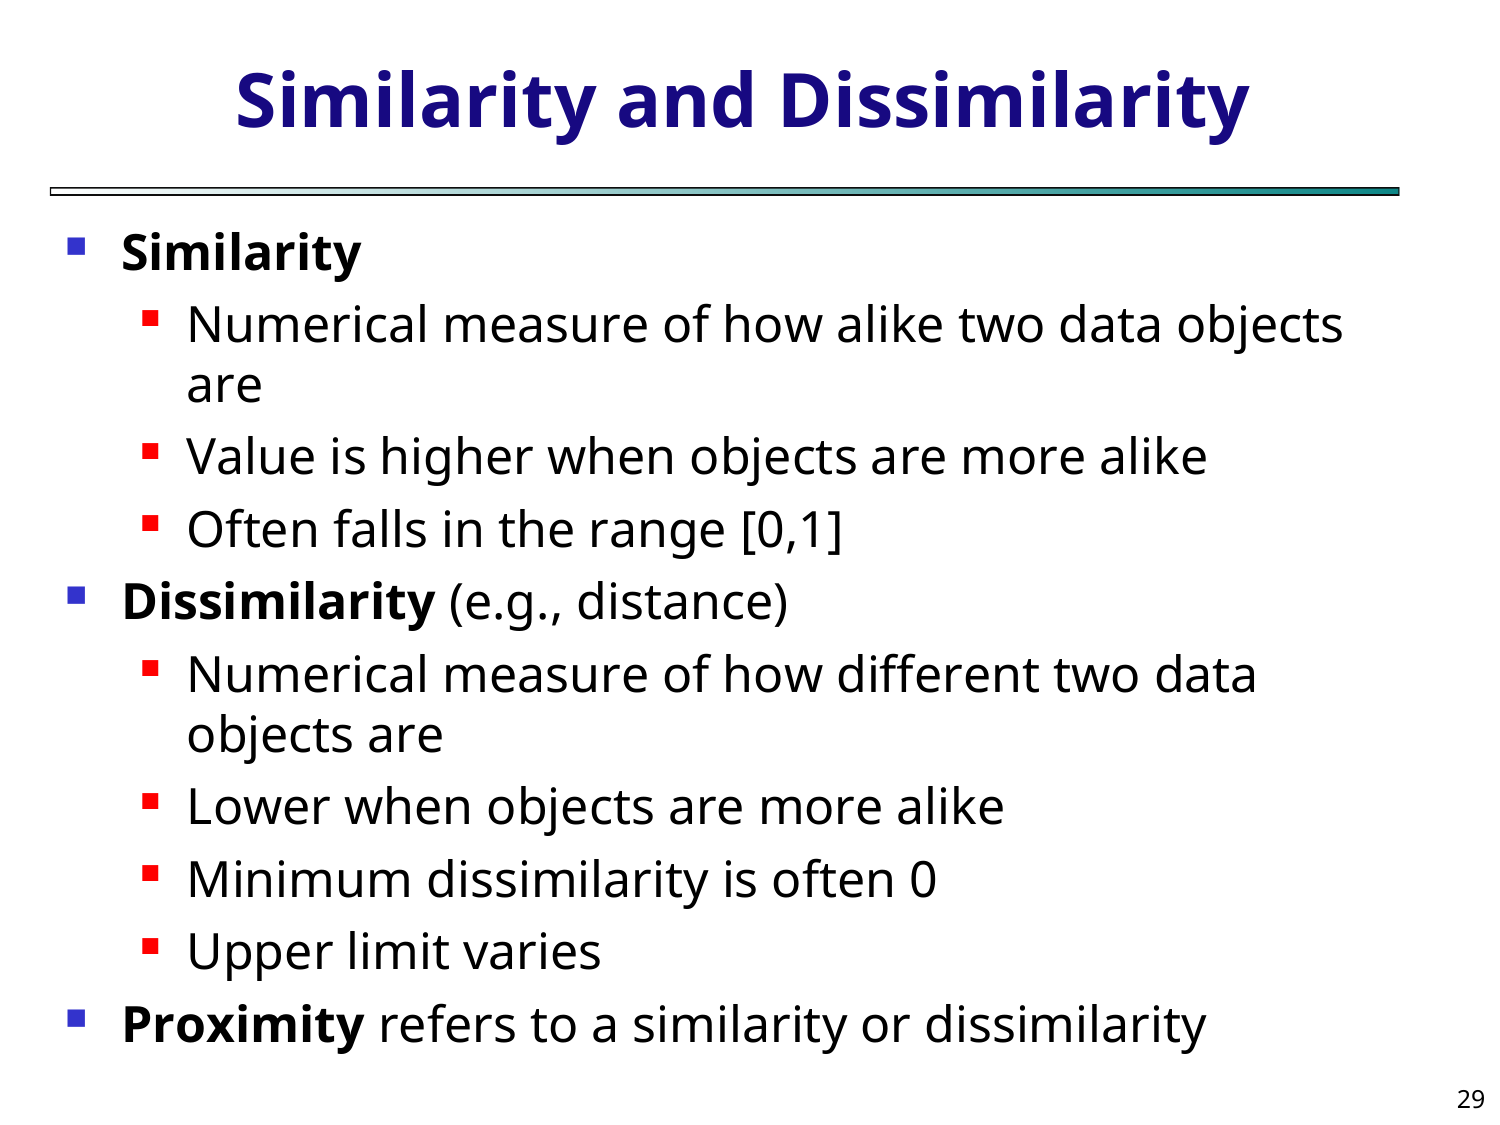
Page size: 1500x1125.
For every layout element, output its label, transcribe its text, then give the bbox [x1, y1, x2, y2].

list Similarity Numerical measure of how alike two data objects are Value is higher when objects are more alike Often falls in the range [0,1] Dissimilarity (e.g., distance) Numerical measure of how different two data objects are Lower when objects are more alike Minimum dissimilarity is often 0 Upper limit varies Proximity refers to a similarity or dissimilarity [50, 212, 1450, 1063]
text_box <number> [1187, 1062, 1500, 1125]
title Similarity and Dissimilarity [24, 44, 1463, 150]
